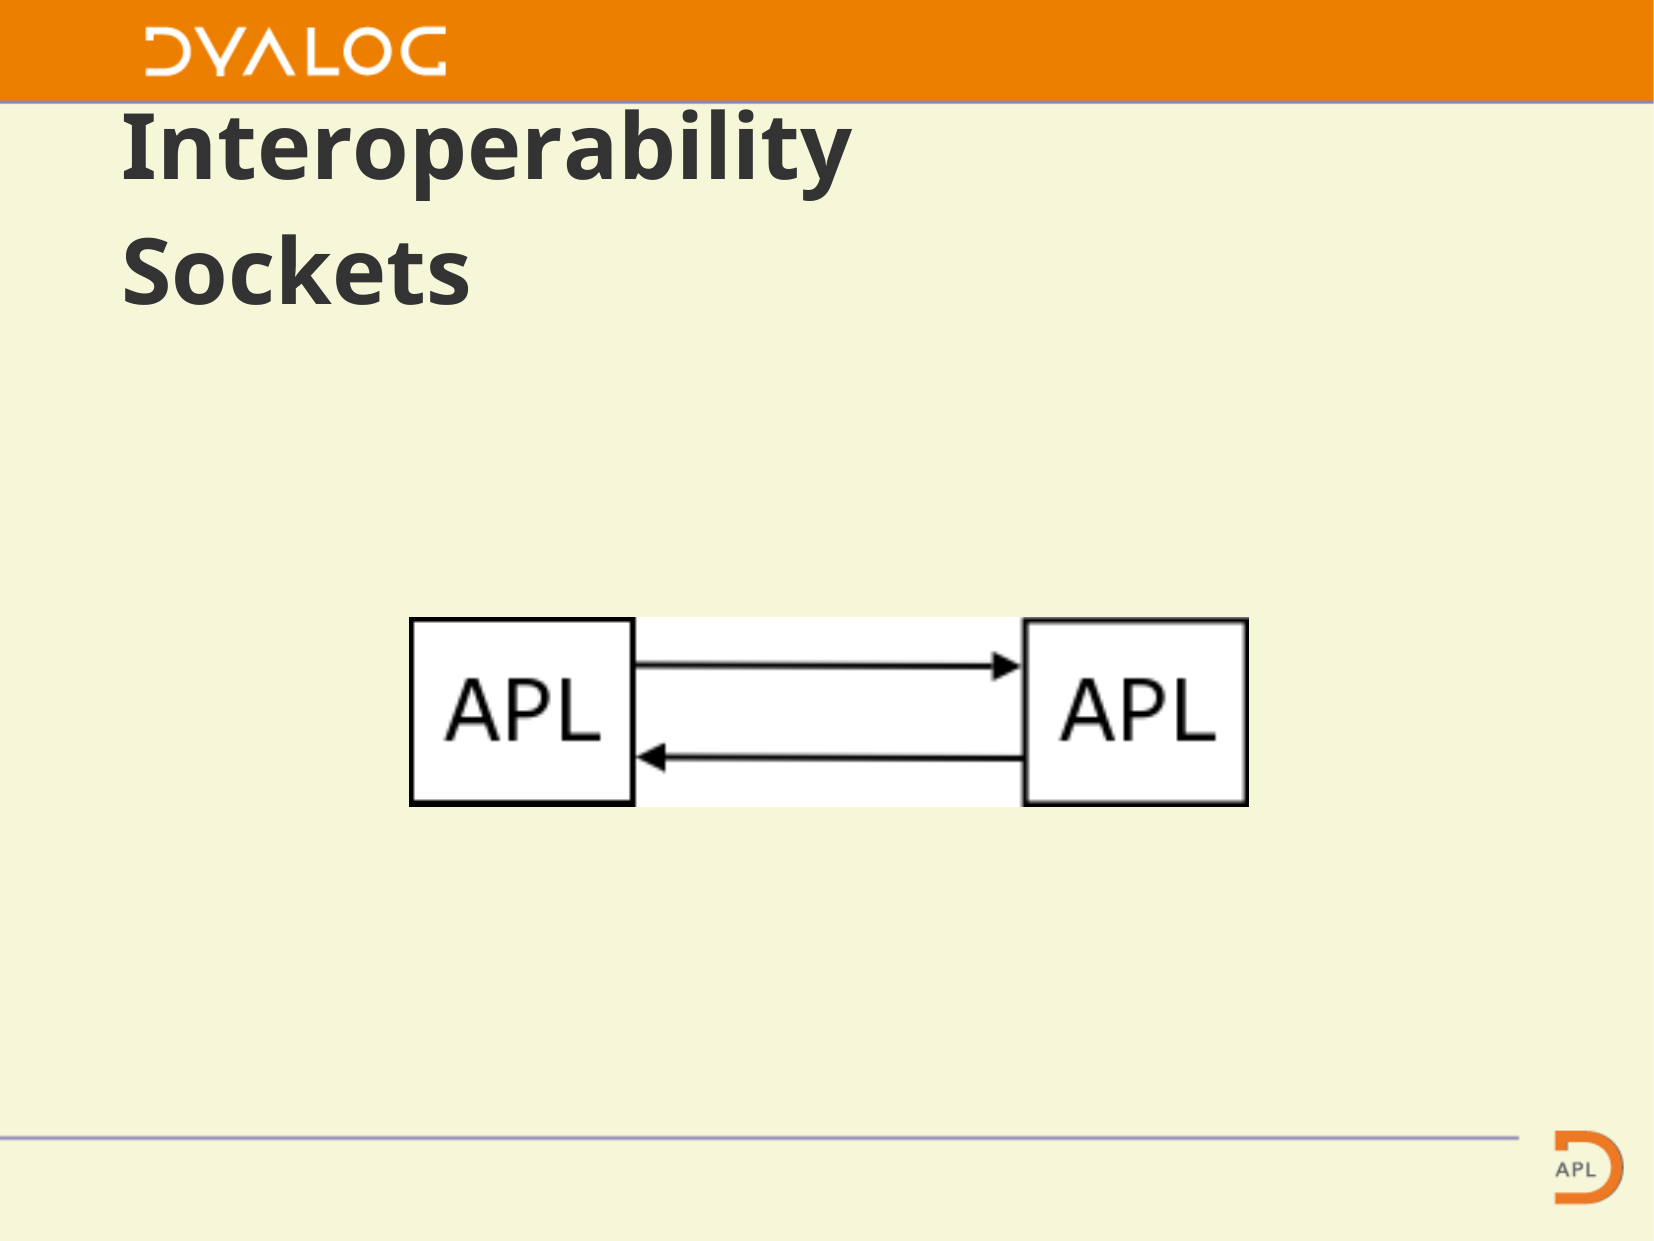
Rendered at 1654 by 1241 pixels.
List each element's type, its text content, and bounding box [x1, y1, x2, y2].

title Interoperability Sockets [121, 95, 1534, 318]
picture [0, 0, 1654, 1241]
chart [127, 344, 1540, 1127]
